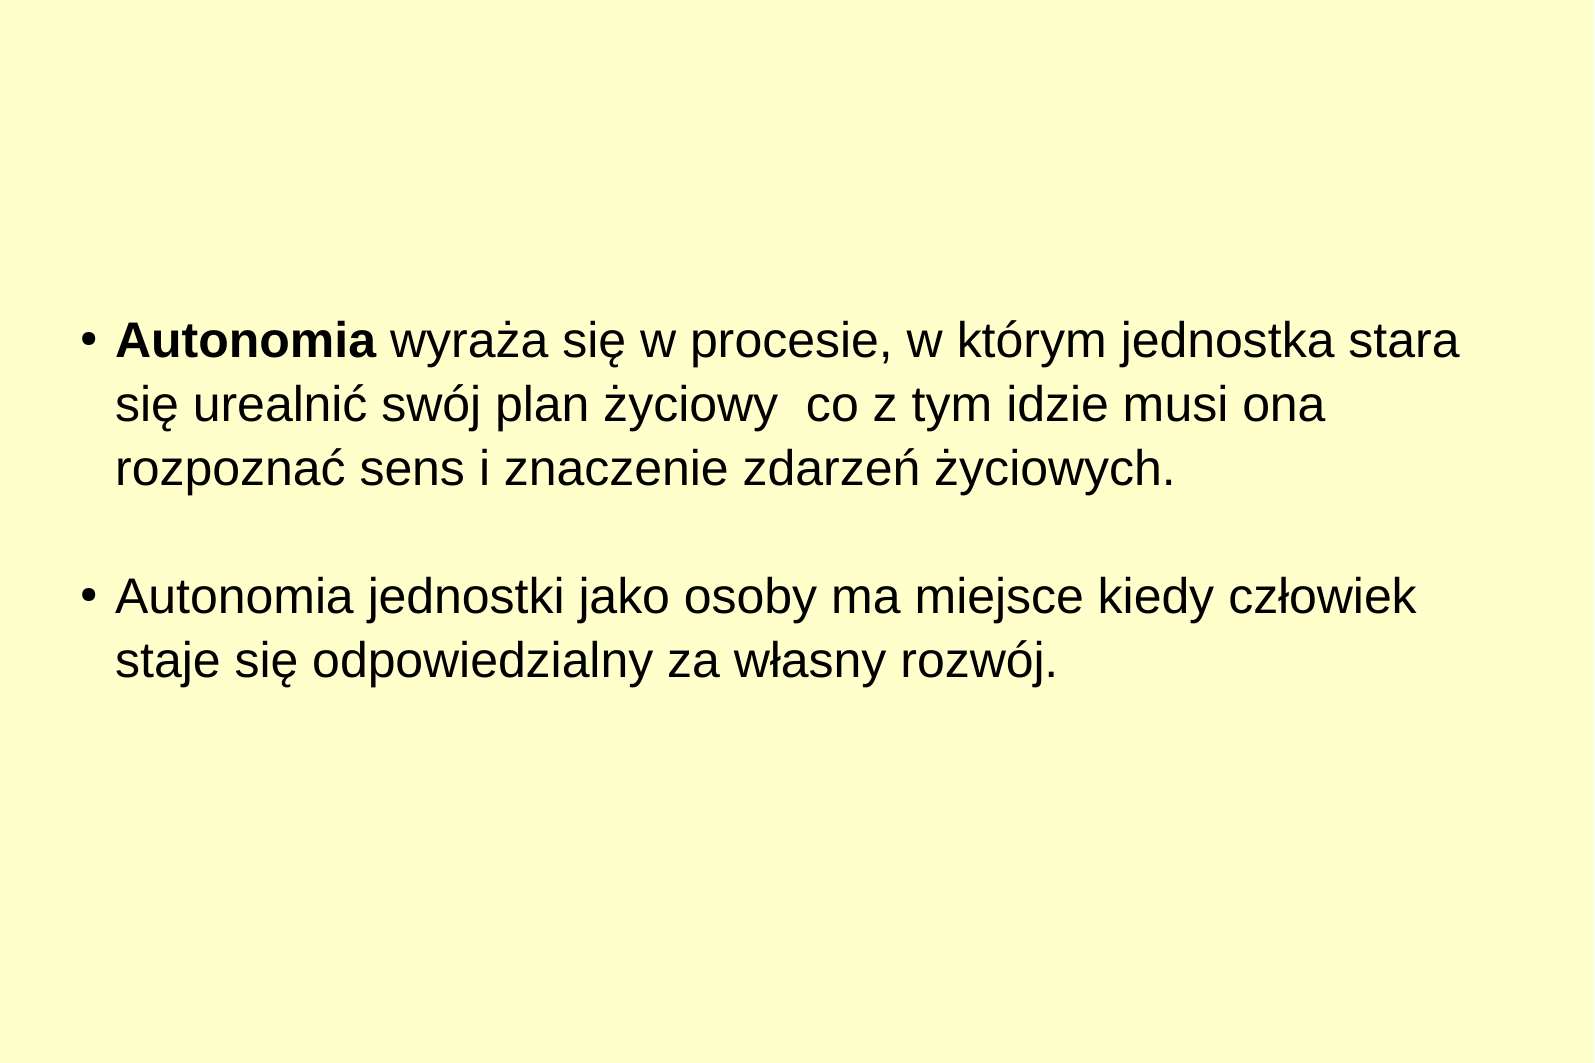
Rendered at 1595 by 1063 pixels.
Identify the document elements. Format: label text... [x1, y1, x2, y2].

subtitle Autonomia wyraża się w procesie, w którym jednostka stara się urealnić swój plan życiowy co z tym idzie musi ona rozpoznać sens i znaczenie zdarzeń życiowych. Autonomia jednostki jako osoby ma miejsce kiedy człowiek staje się odpowiedzialny za własny rozwój. [79, 42, 1515, 951]
